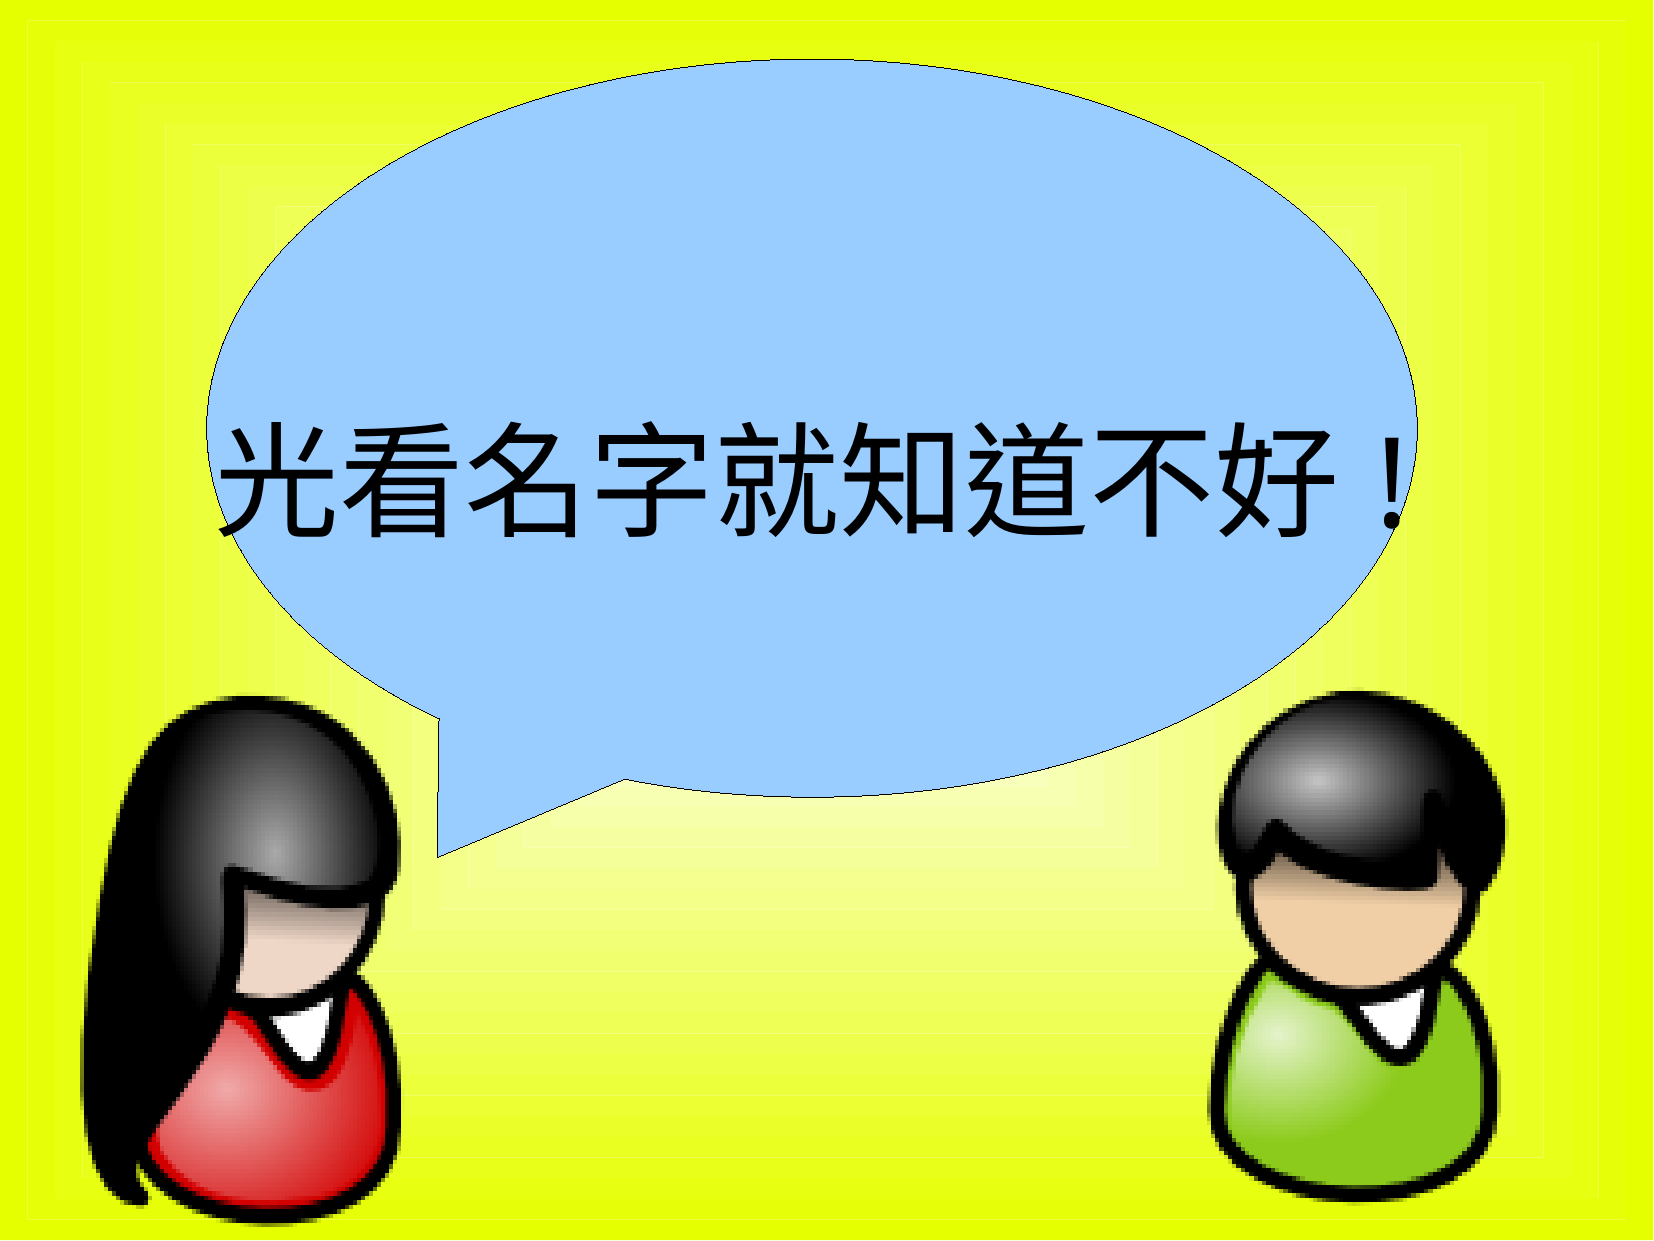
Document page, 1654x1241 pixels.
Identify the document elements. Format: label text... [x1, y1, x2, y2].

picture [1092, 679, 1625, 1211]
picture [0, 679, 502, 1241]
text_box 光看名字就知道不好! [206, 59, 1418, 858]
